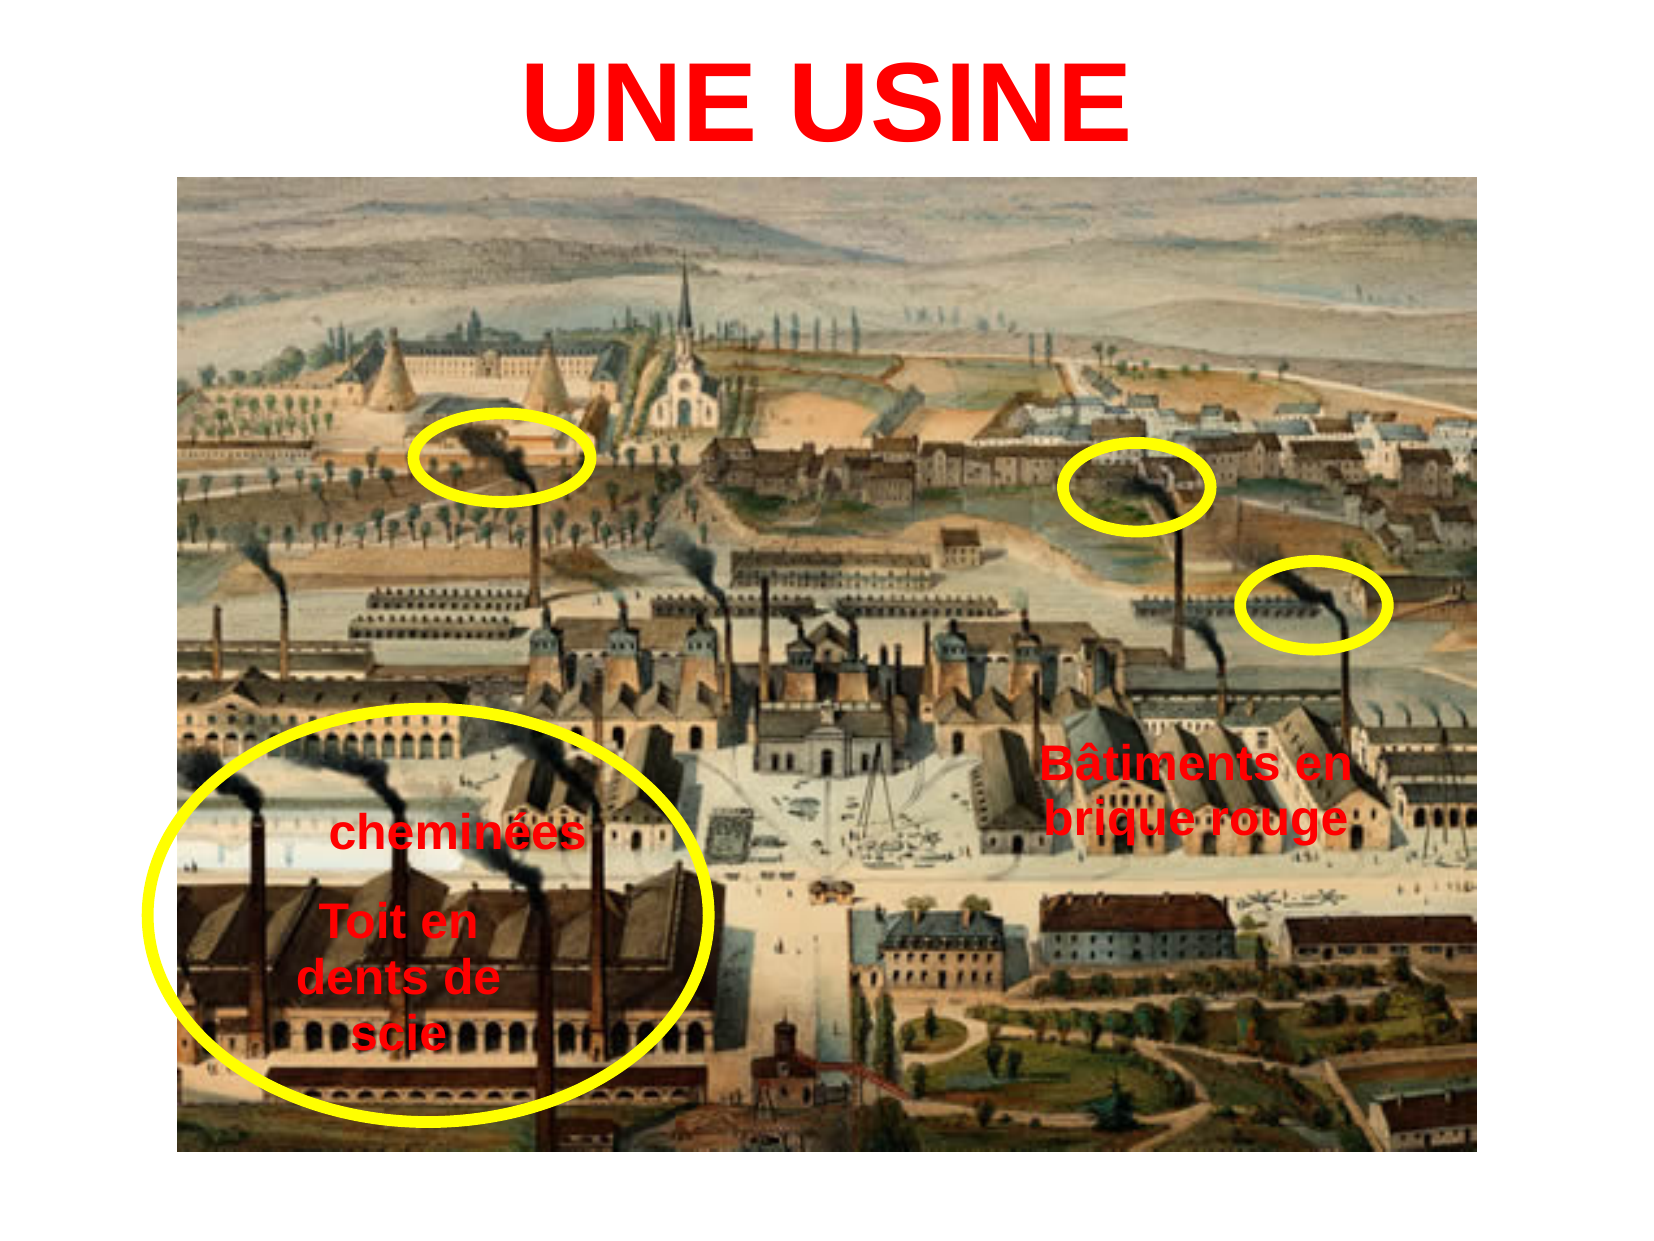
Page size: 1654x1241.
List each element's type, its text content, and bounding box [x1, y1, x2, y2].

picture [208, 715, 648, 797]
text_box Bâtiments en brique rouge [944, 727, 1447, 857]
text_box cheminées [206, 797, 709, 870]
picture [177, 799, 702, 1116]
picture [177, 177, 1477, 1152]
text_box Toit en dents de scie [236, 885, 562, 1072]
title UNE USINE [82, 39, 1571, 166]
